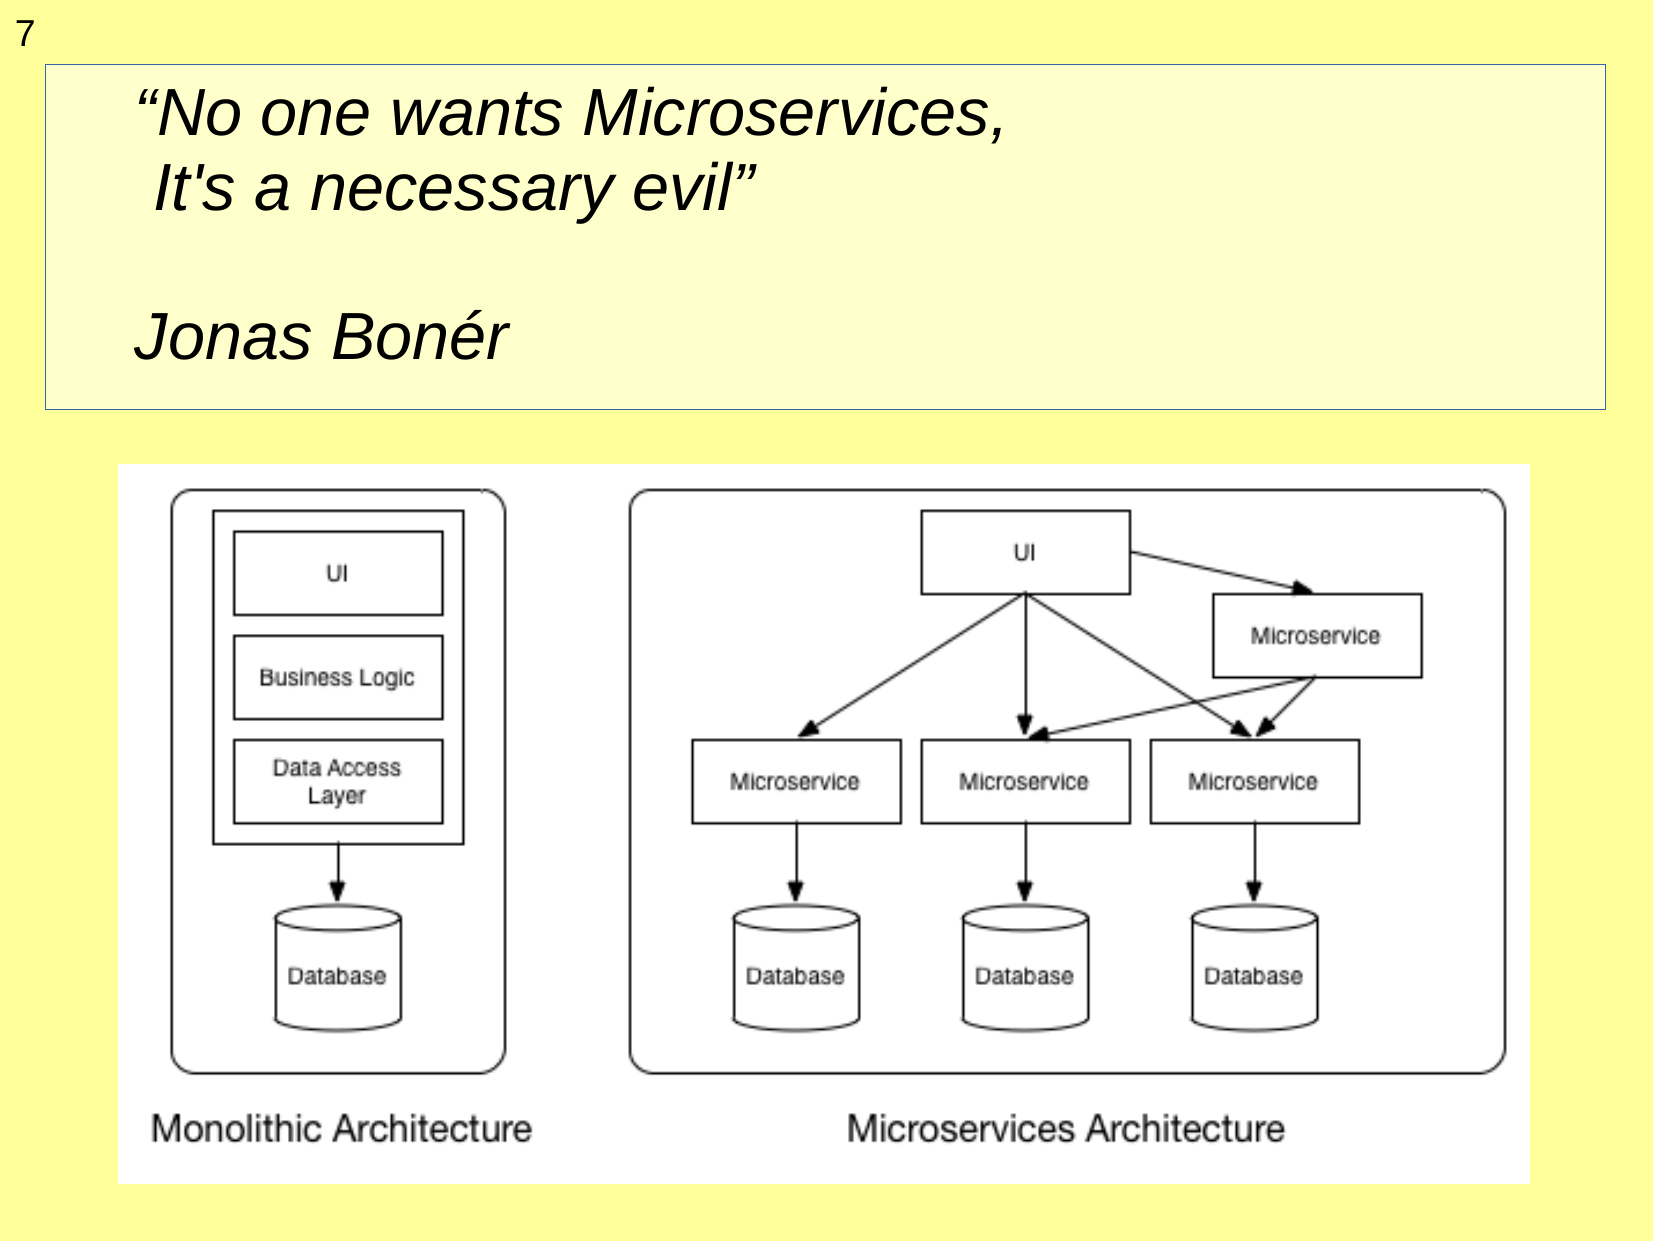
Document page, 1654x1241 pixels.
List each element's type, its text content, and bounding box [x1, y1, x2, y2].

text_box [45, 76, 120, 410]
text_box <number> [0, 5, 658, 76]
text_box “No one wants Microservices, It's a necessary evil” Jonas Bonér [120, 67, 1531, 421]
text_box [658, 64, 1606, 410]
picture [118, 464, 1530, 1185]
